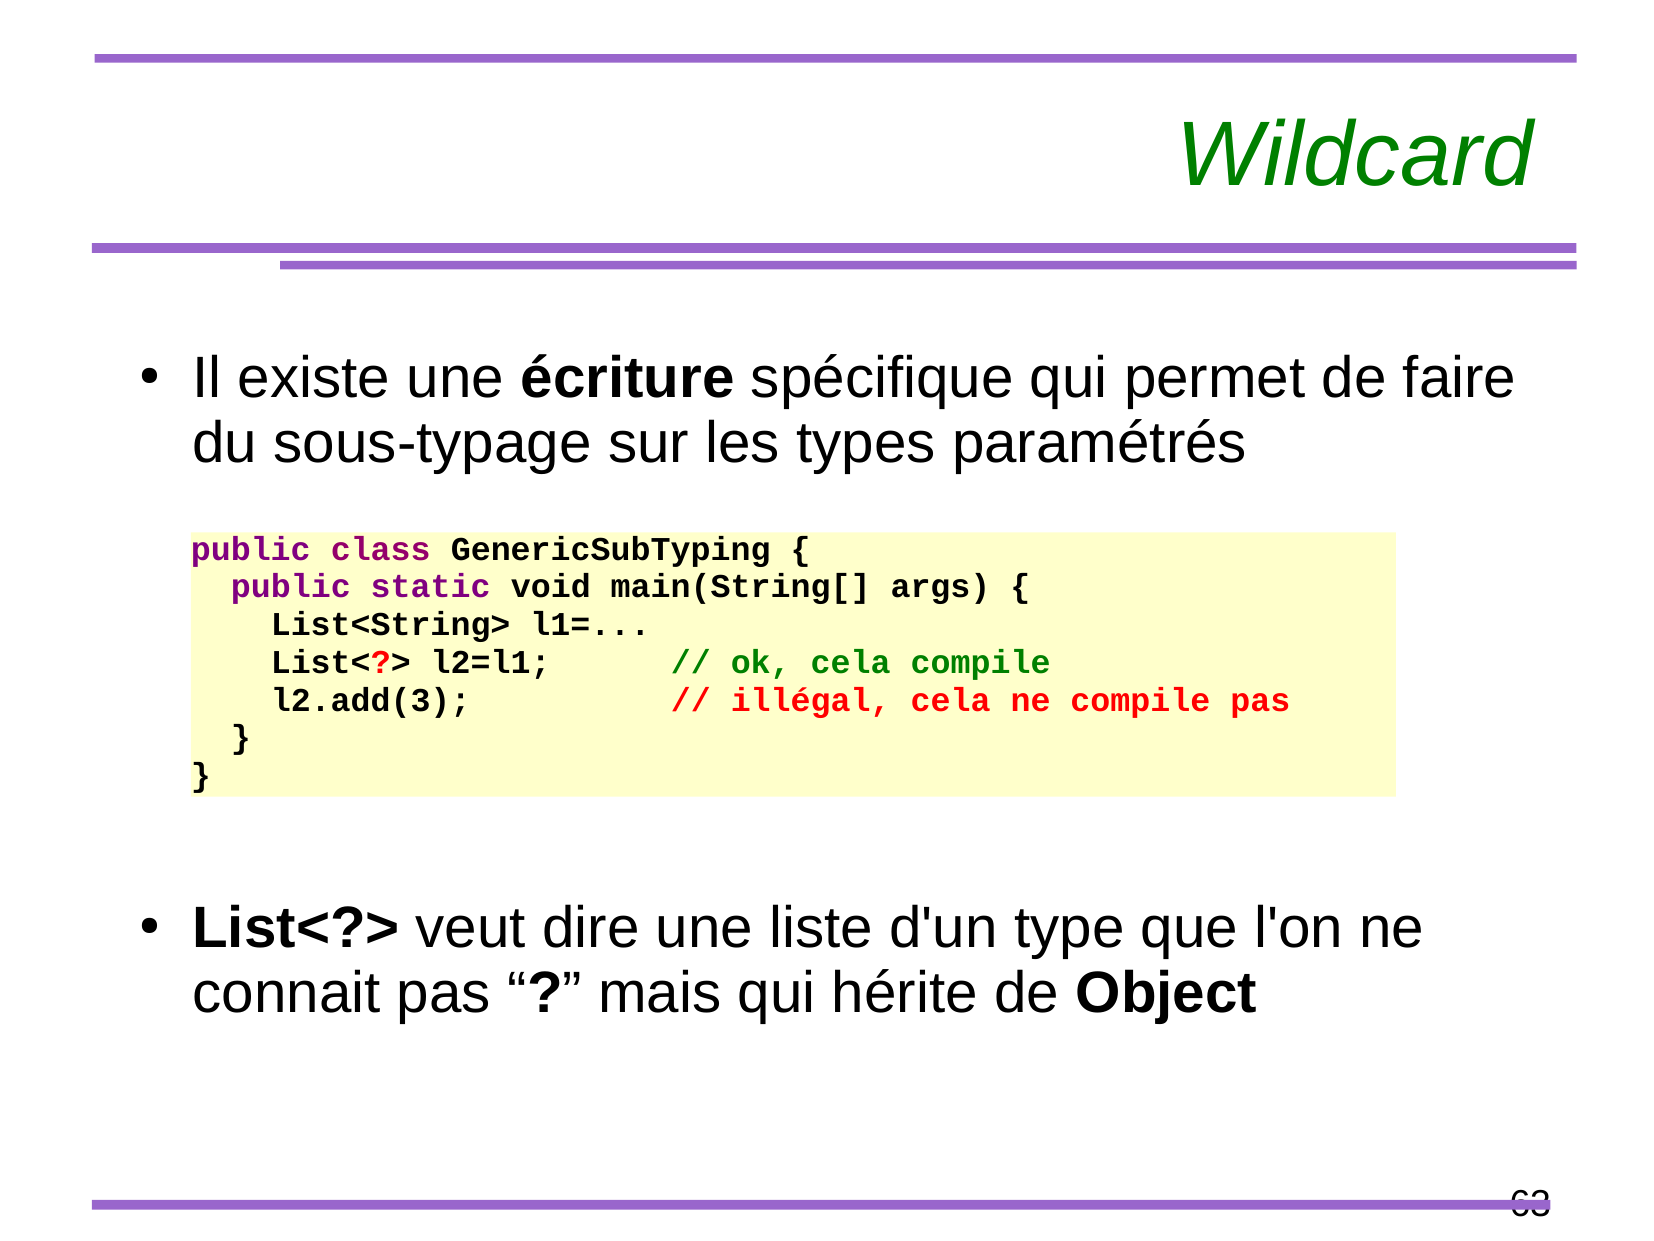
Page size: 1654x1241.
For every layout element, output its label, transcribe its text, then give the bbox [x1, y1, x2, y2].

title Wildcard [121, 49, 1534, 257]
list Il existe une écriture spécifique qui permet de faire du sous-typage sur les types paramétrés List<?> veut dire une liste d'un type que l'on ne connait pas “?” mais qui hérite de Object [121, 344, 1534, 1127]
text_box public class GenericSubTyping { public static void main(String[] args) { List<String> l1=... List<?> l2=l1; // ok, cela compile l2.add(3); // illégal, cela ne compile pas } } [190, 532, 1396, 797]
